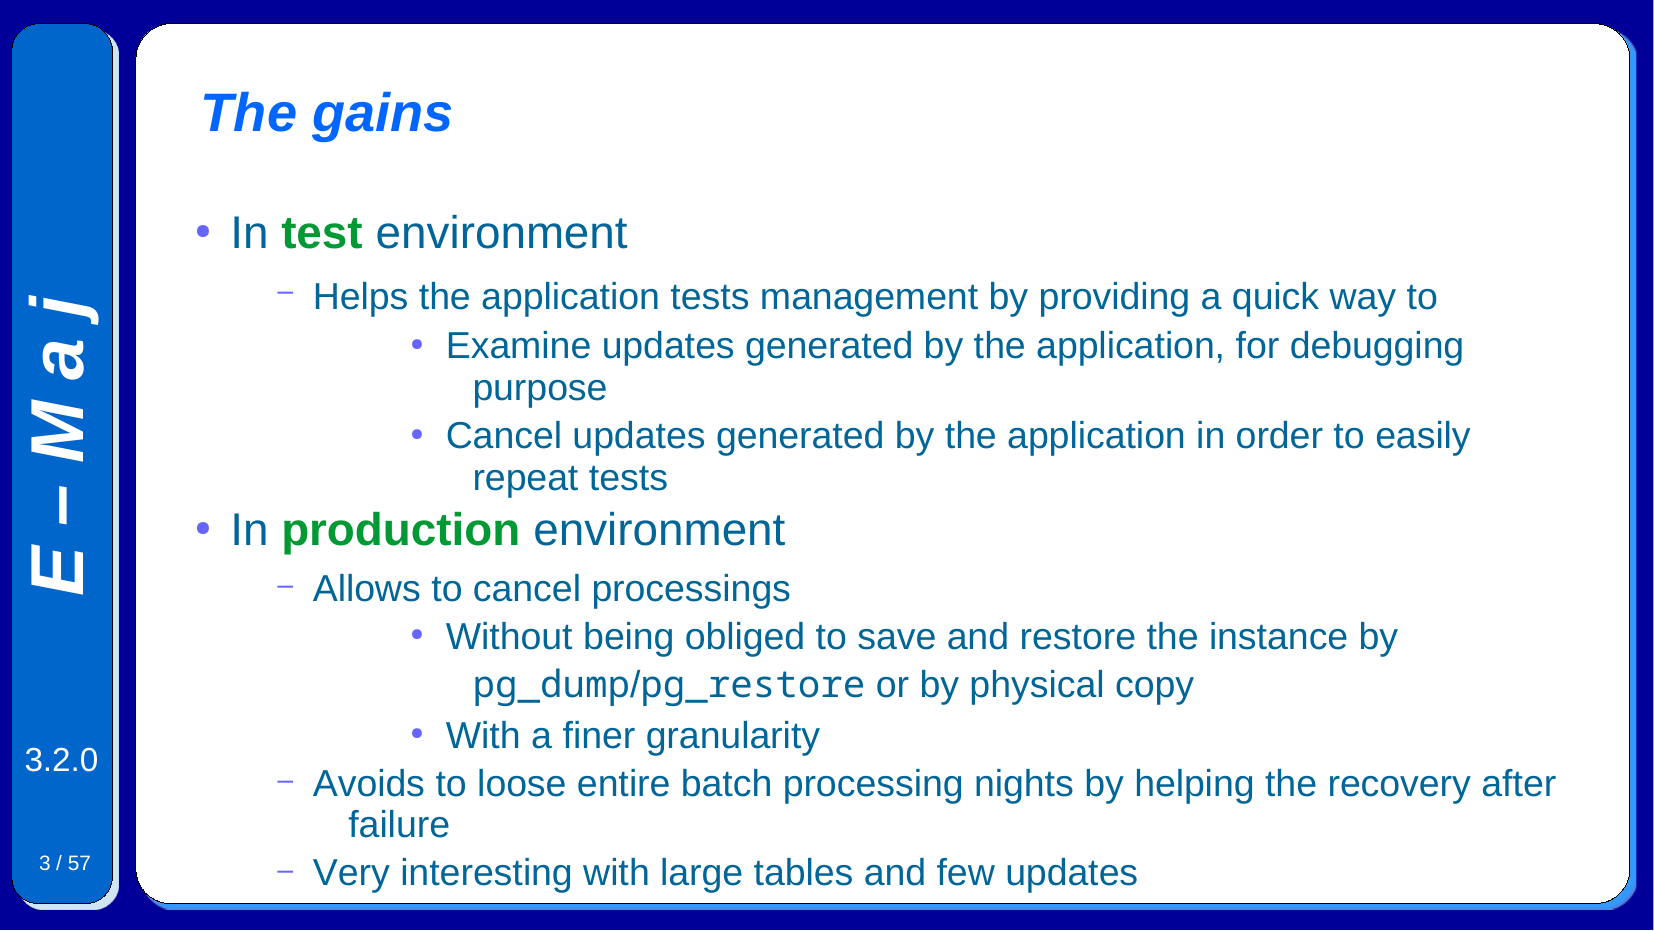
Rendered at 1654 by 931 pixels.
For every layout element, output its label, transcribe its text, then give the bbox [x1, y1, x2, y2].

list In test environment Helps the application tests management by providing a quick way to Examine updates generated by the application, for debugging purpose Cancel updates generated by the application in order to easily repeat tests In production environment Allows to cancel processings Without being obliged to save and restore the instance by pg_dump/pg_restore or by physical copy With a finer granularity Avoids to loose entire batch processing nights by helping the recovery after failure Very interesting with large tables and few updates [177, 206, 1587, 889]
title The gains [200, 34, 1575, 191]
